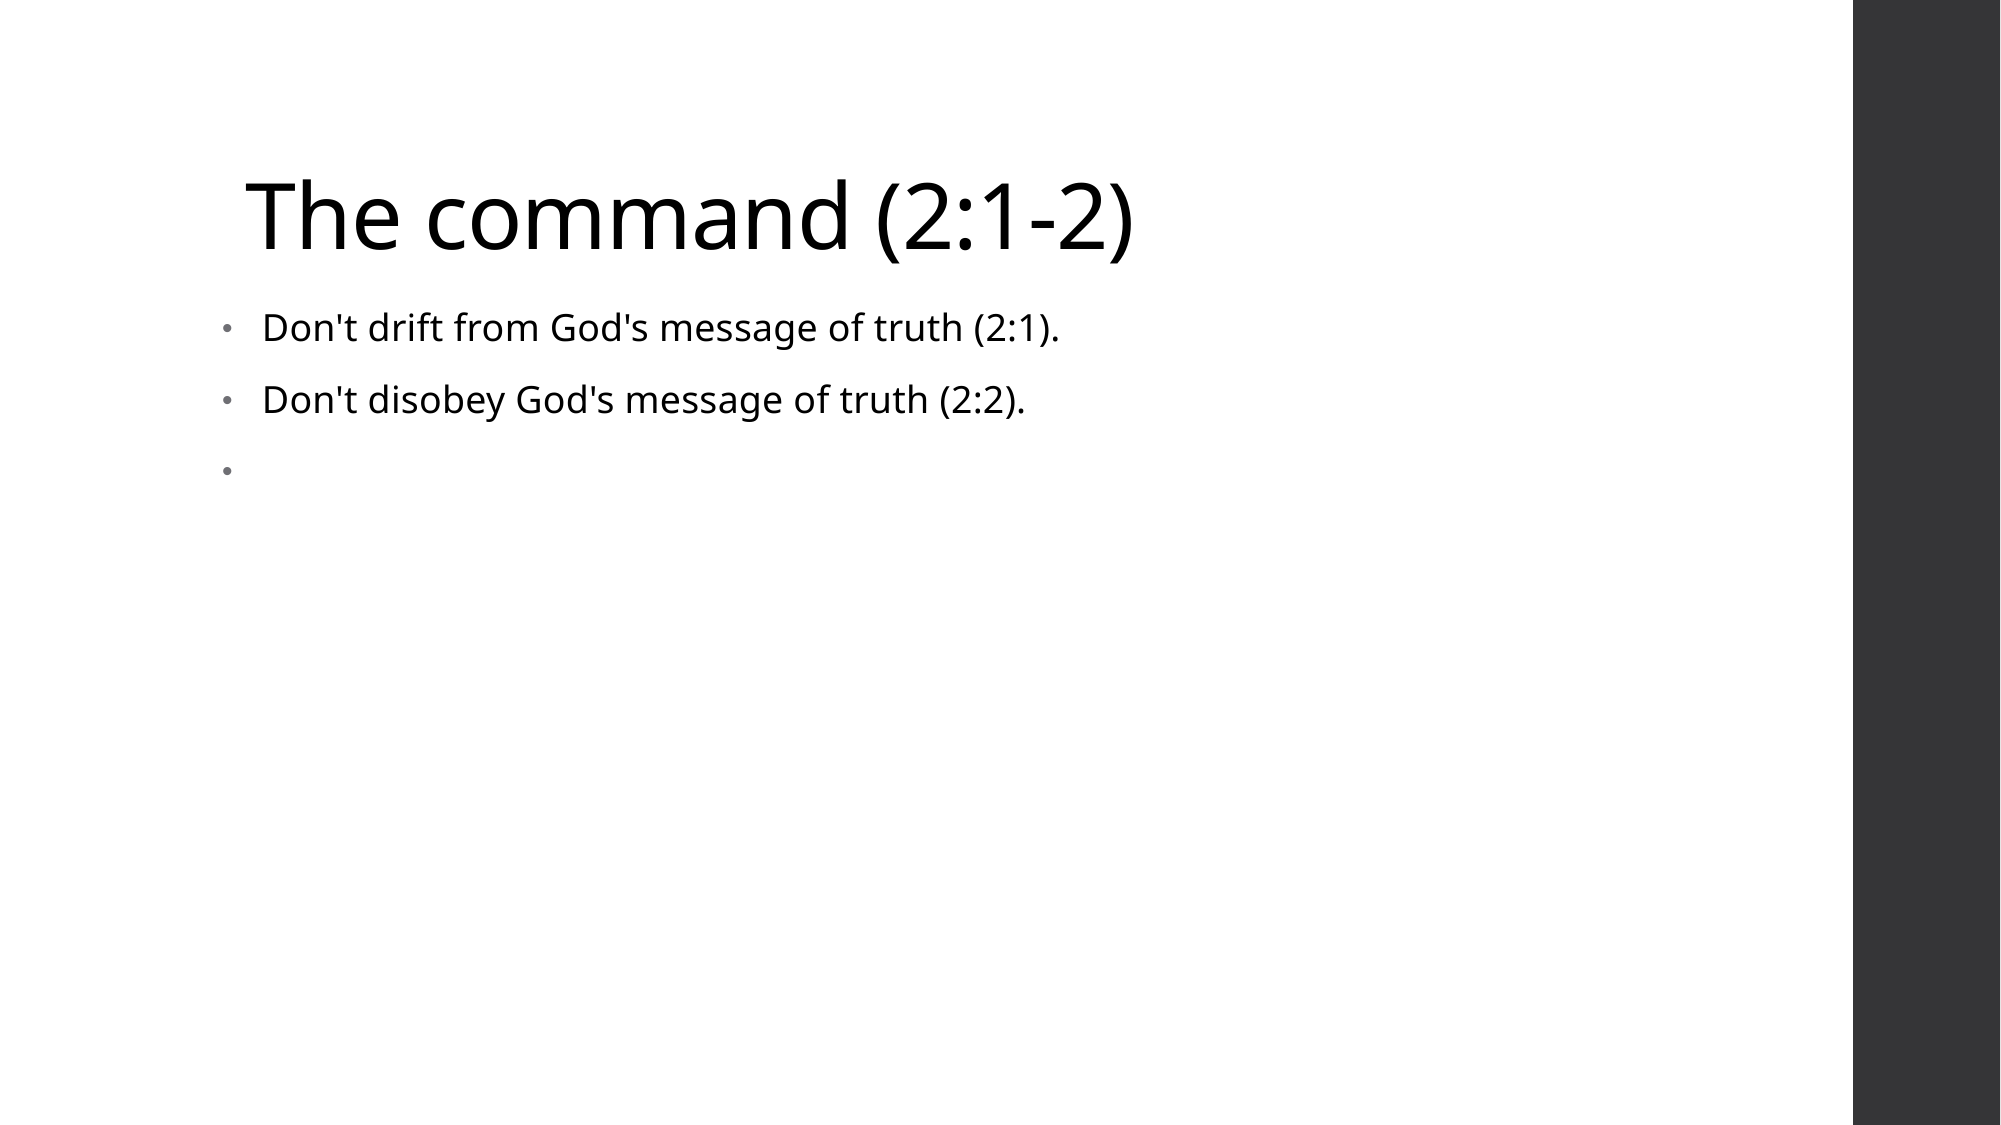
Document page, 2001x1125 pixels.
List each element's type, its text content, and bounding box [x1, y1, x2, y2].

title The command (2:1-2) [206, 60, 1797, 278]
list Don't drift from God's message of truth (2:1). Don't disobey God's message of truth (2:2). [206, 299, 1617, 1014]
